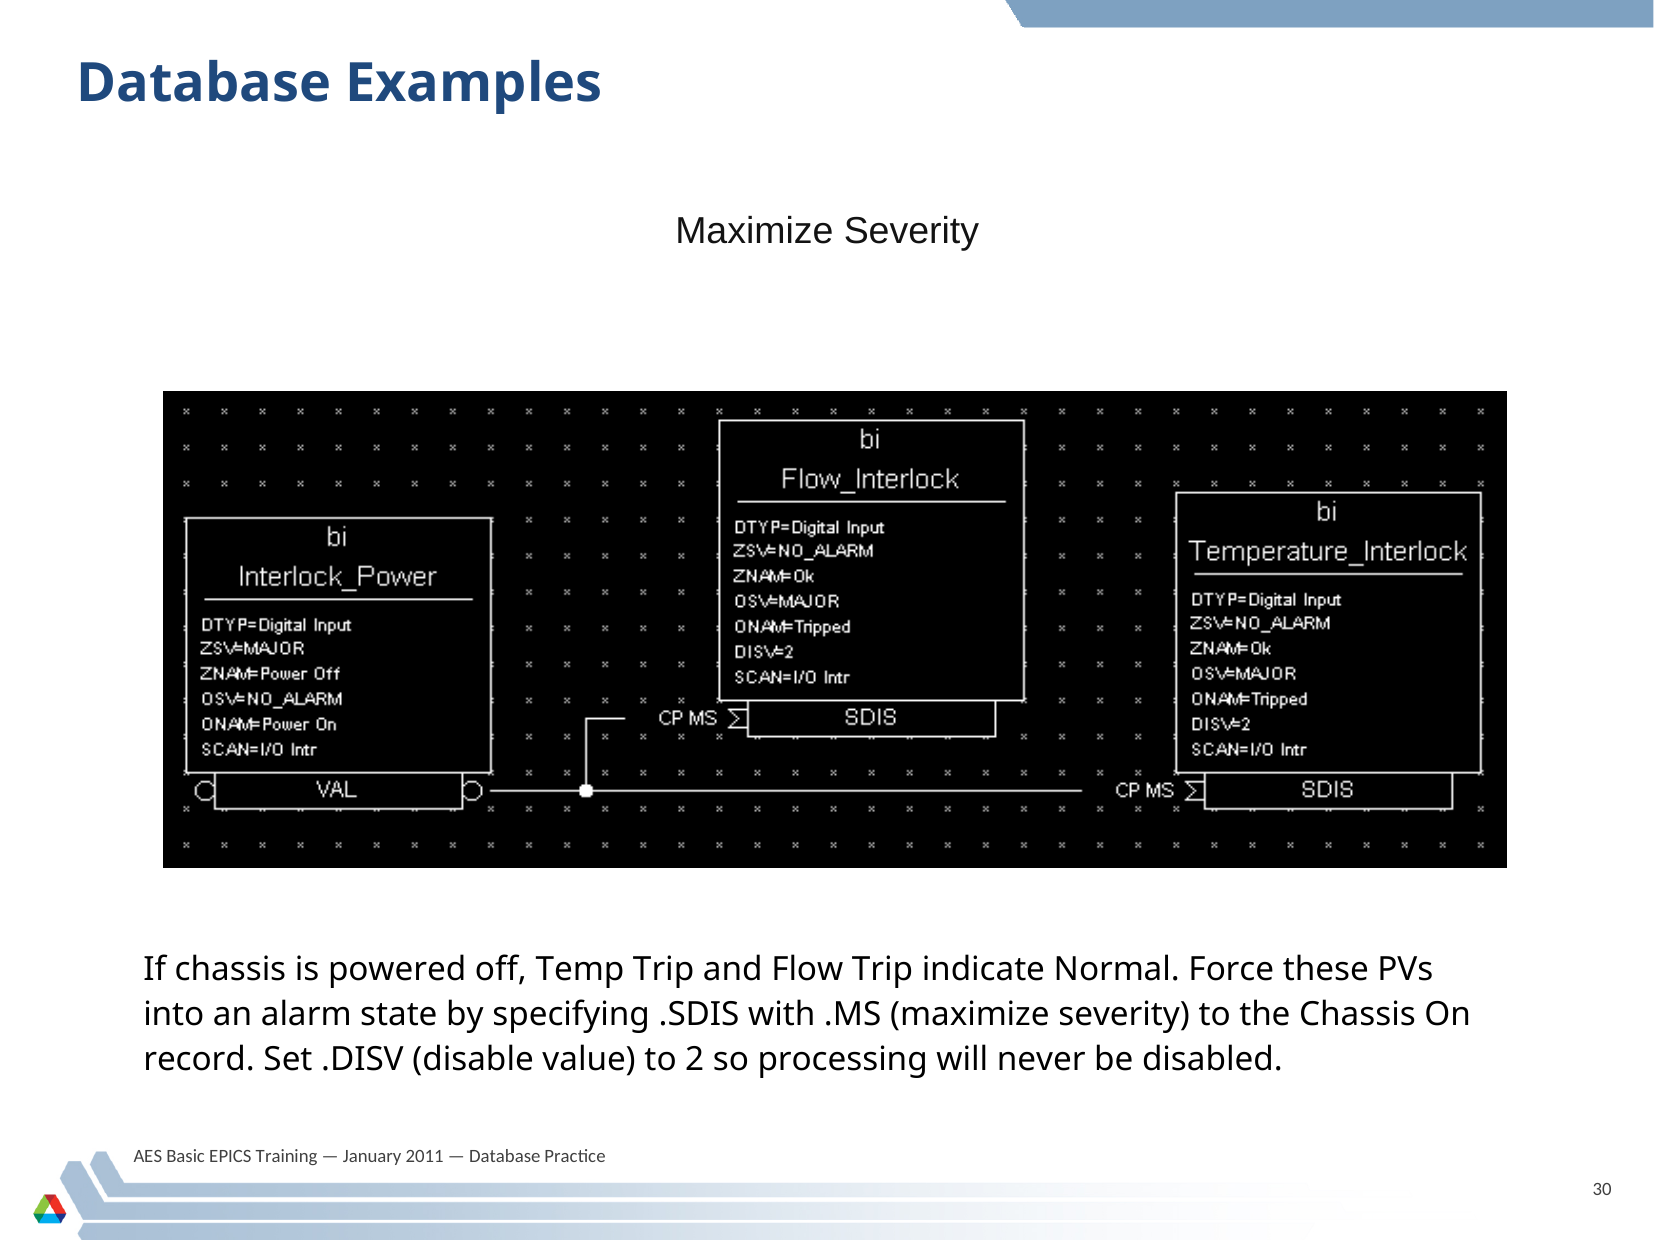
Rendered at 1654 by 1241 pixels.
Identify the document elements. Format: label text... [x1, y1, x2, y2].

picture [0, 1143, 1654, 1240]
text_box Maximize Severity [73, 201, 1582, 260]
picture [163, 391, 1507, 868]
title Database Examples [61, 51, 1500, 123]
picture [0, 0, 1654, 29]
text_box If chassis is powered off, Temp Trip and Flow Trip indicate Normal. Force these PVs into an alarm state by specifying .SDIS with .MS (maximize severity) to the Chassis On record. Set .DISV (disable value) to 2 so processing will never be disabled. [128, 936, 1507, 1089]
